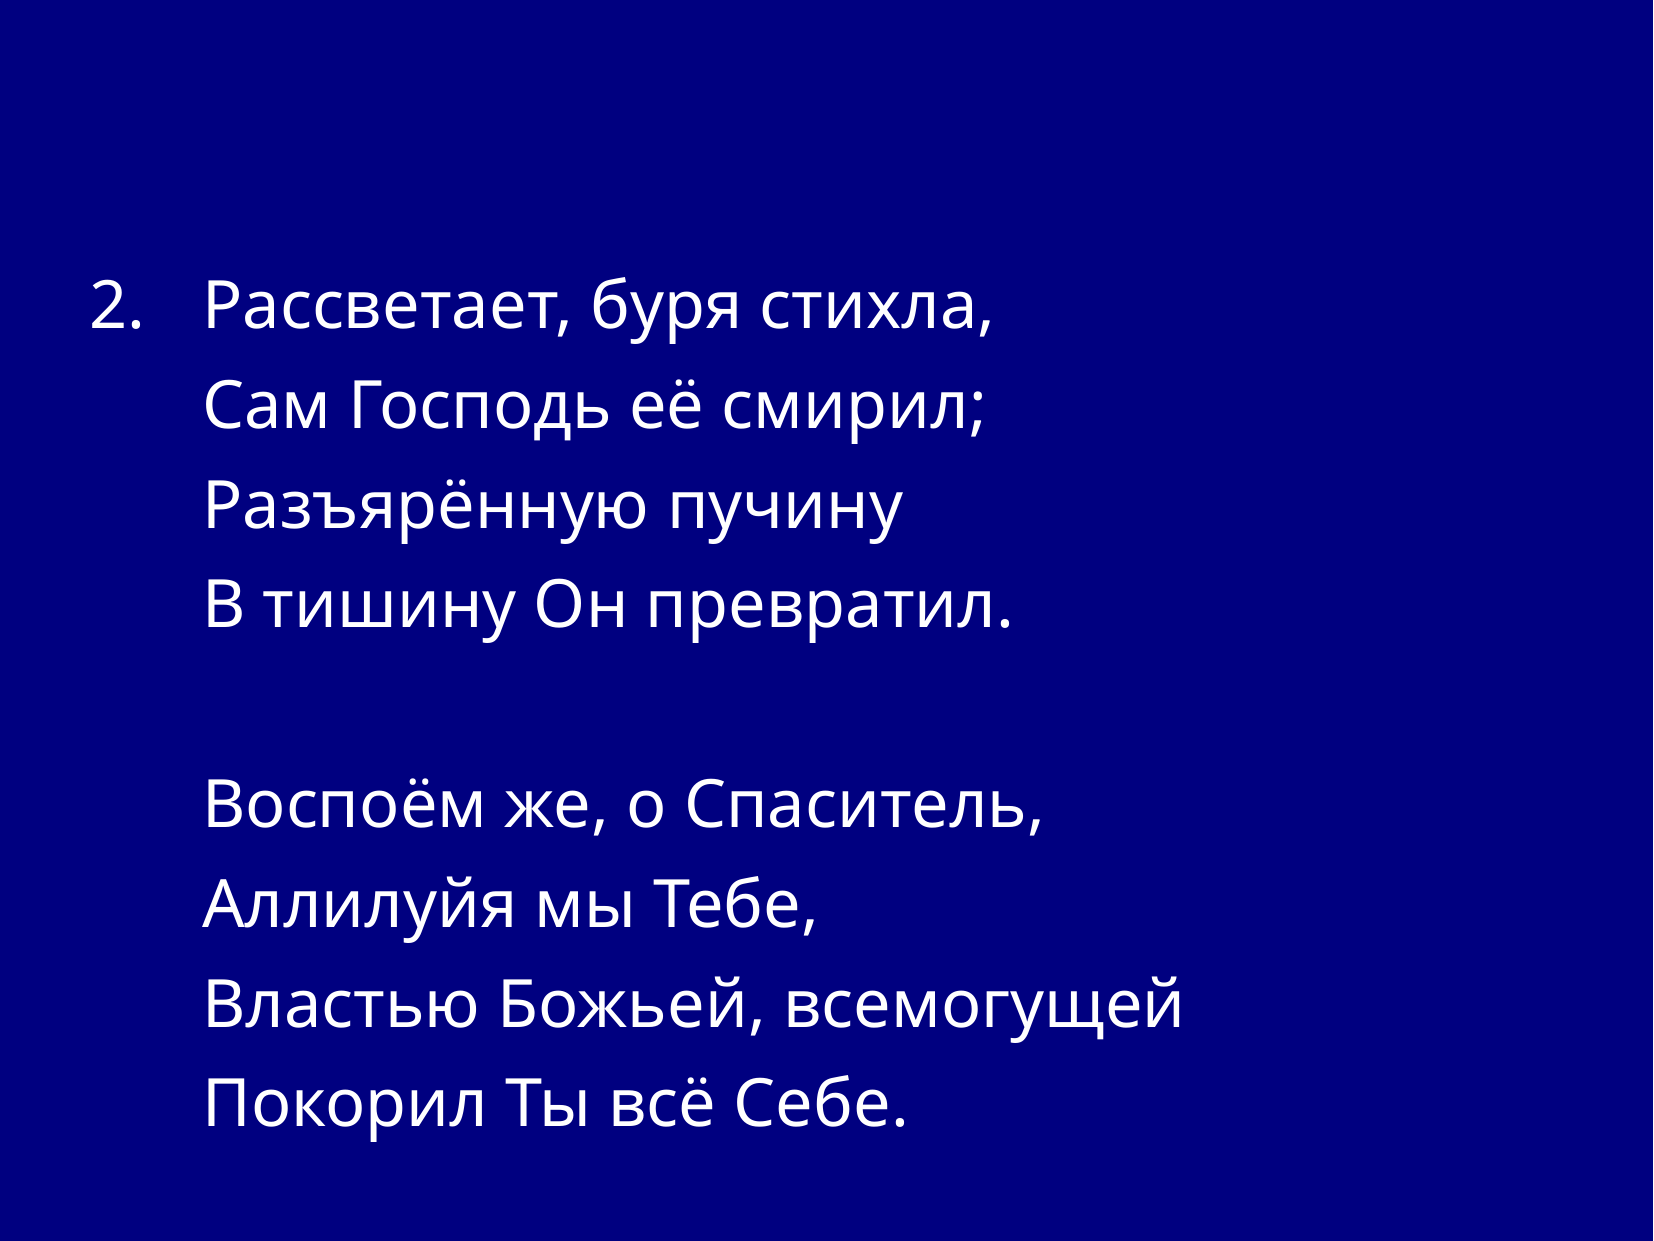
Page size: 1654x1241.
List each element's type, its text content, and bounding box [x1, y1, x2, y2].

text_box 2. Рассветает, буря стихла, Сам Господь её смирил; Разъярённую пучину В тишину Он превратил. Воспоём же, о Спаситель, Аллилуйя мы Тебе, Властью Божьей, всемогущей Покорил Ты всё Себе. [75, 150, 1576, 1163]
